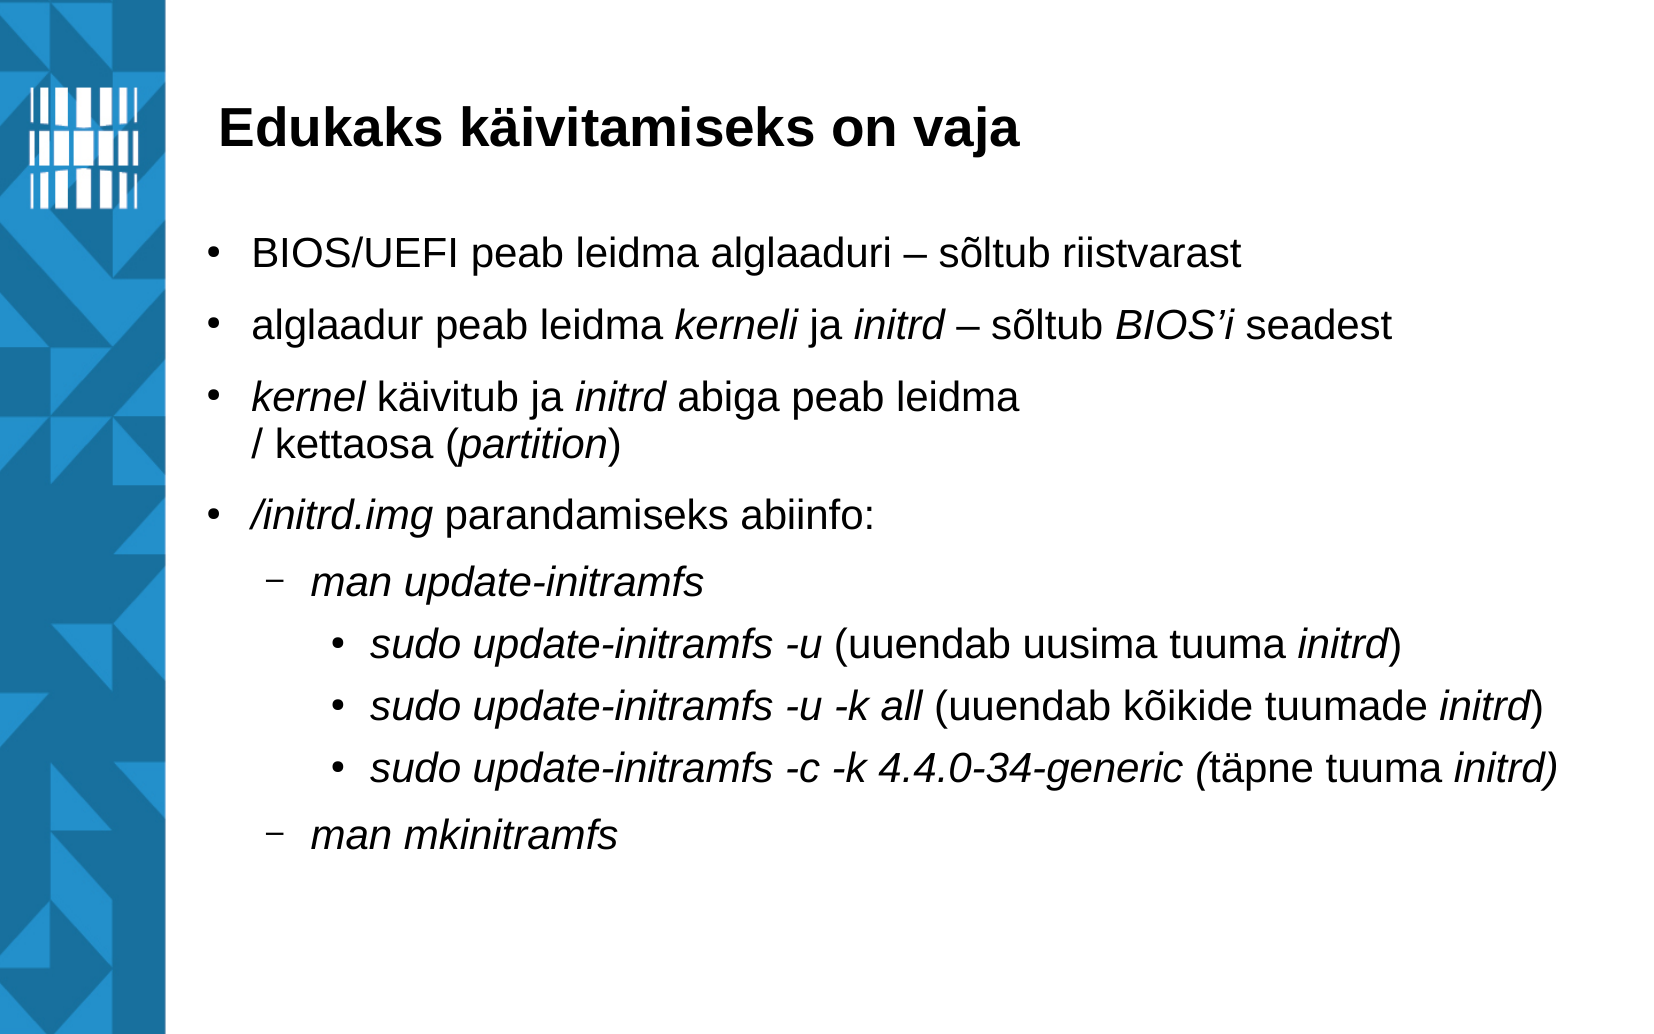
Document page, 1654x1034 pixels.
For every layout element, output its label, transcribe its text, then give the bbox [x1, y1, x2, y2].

list BIOS/UEFI peab leidma alglaaduri – sõltub riistvarast alglaadur peab leidma kerneli ja initrd – sõltub BIOS’i seadest kernel käivitub ja initrd abiga peab leidma / kettaosa (partition) /initrd.img parandamiseks abiinfo: man update-initramfs sudo update-initramfs -u (uuendab uusima tuuma initrd) sudo update-initramfs -u -k all (uuendab kõikide tuumade initrd) sudo update-initramfs -c -k 4.4.0-34-generic (täpne tuuma initrd) man mkinitramfs [191, 229, 1595, 916]
title Edukaks käivitamiseks on vaja [218, 41, 1565, 214]
